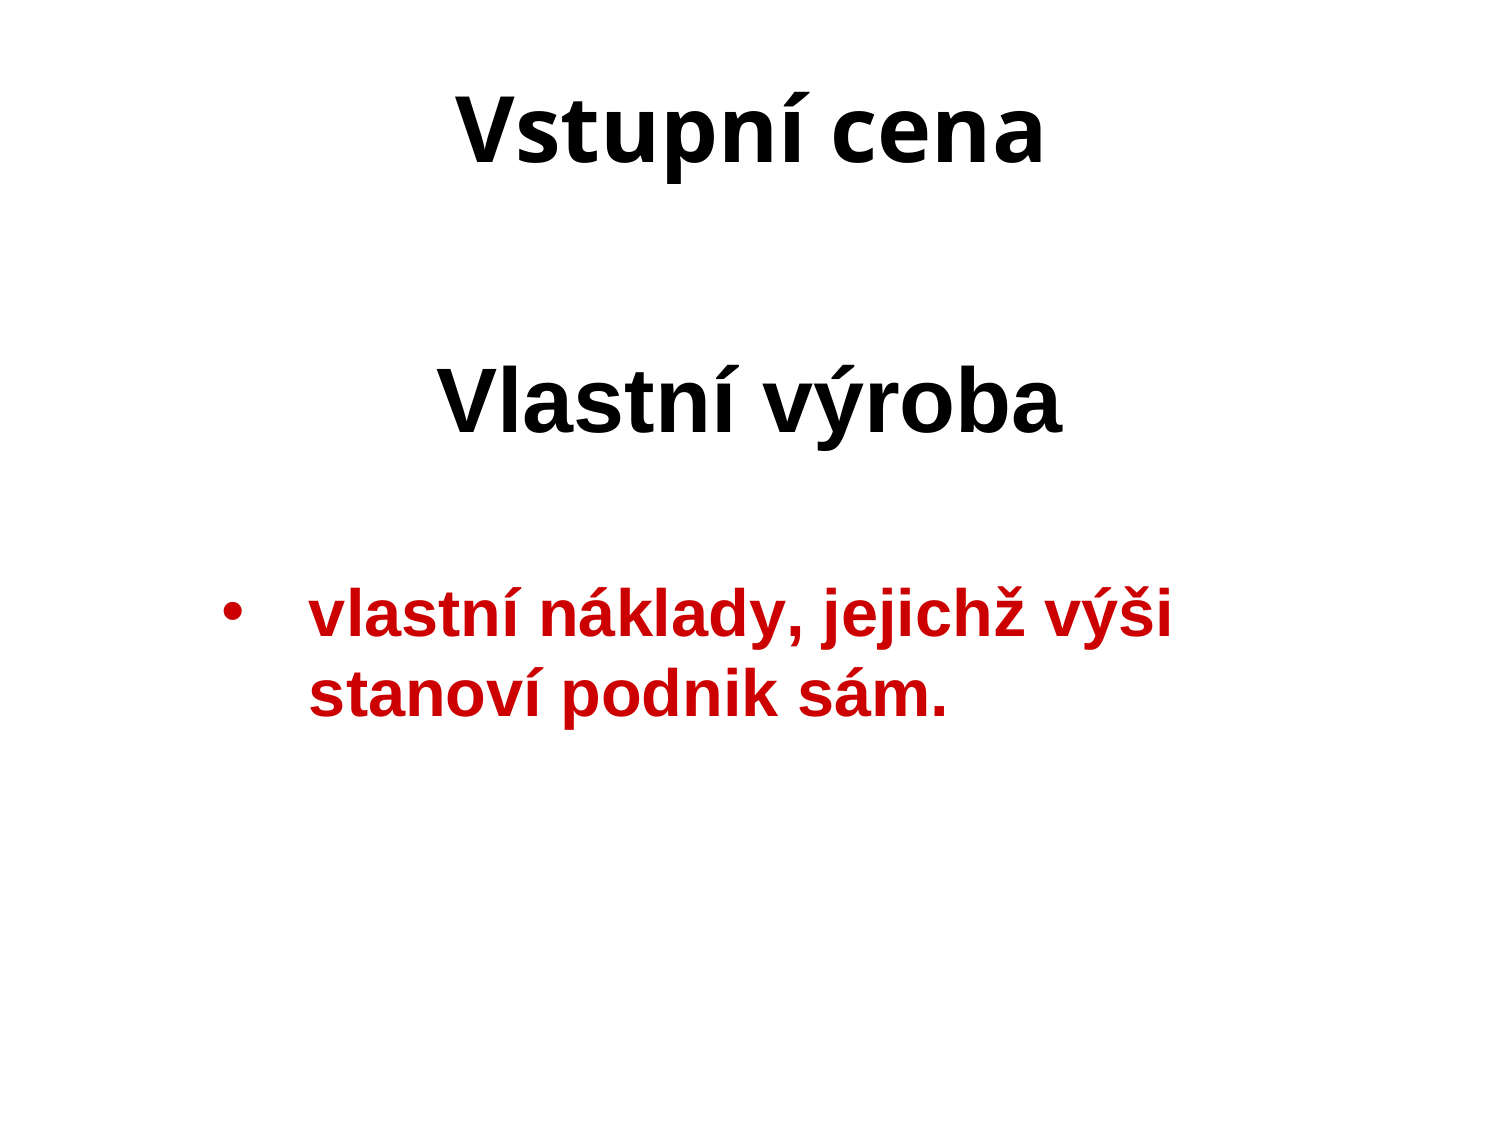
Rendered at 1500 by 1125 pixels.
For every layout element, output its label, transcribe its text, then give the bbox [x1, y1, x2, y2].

title Vlastní výroba [75, 302, 1426, 491]
list vlastní náklady, jejichž výši stanoví podnik sám. [206, 562, 1424, 835]
text_box Vstupní cena [76, 66, 1427, 185]
